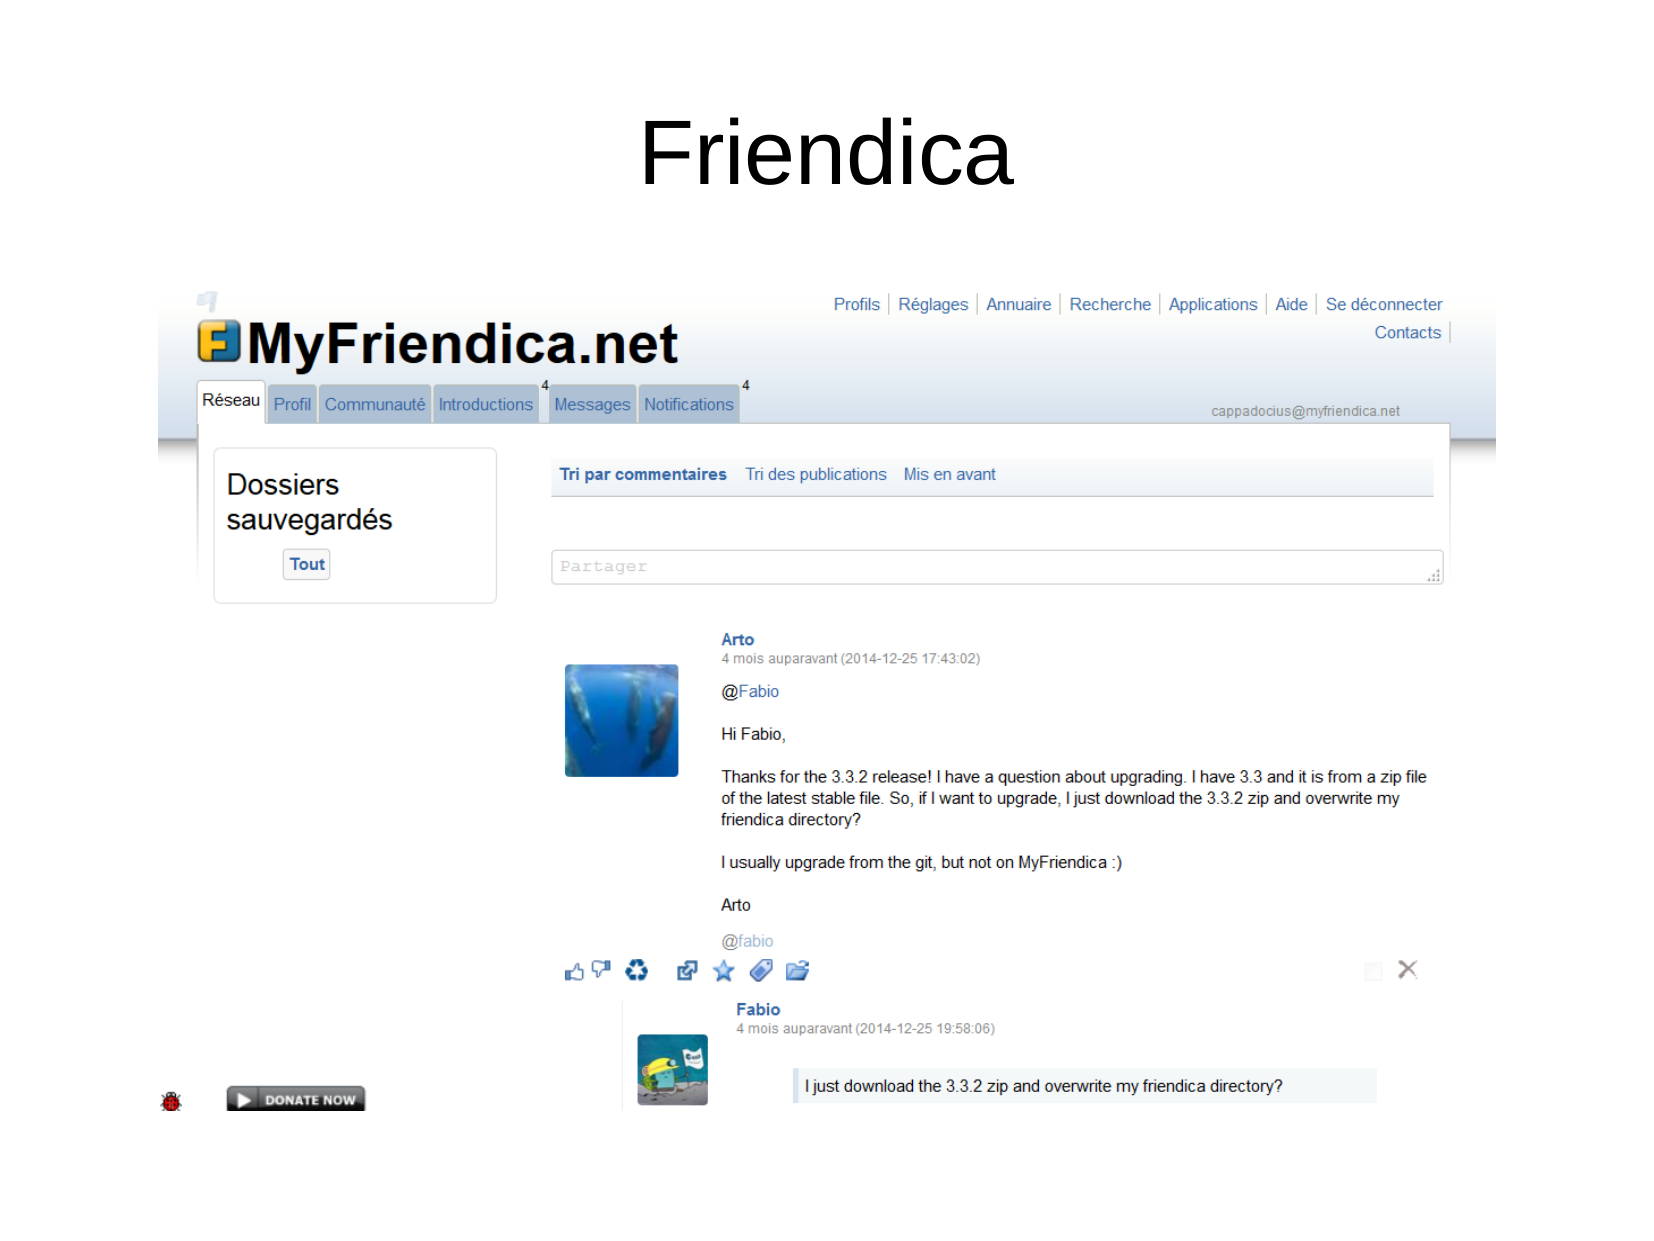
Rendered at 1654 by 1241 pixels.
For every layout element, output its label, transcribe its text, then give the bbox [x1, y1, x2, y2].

title Friendica [82, 49, 1571, 257]
picture [158, 290, 1496, 1111]
